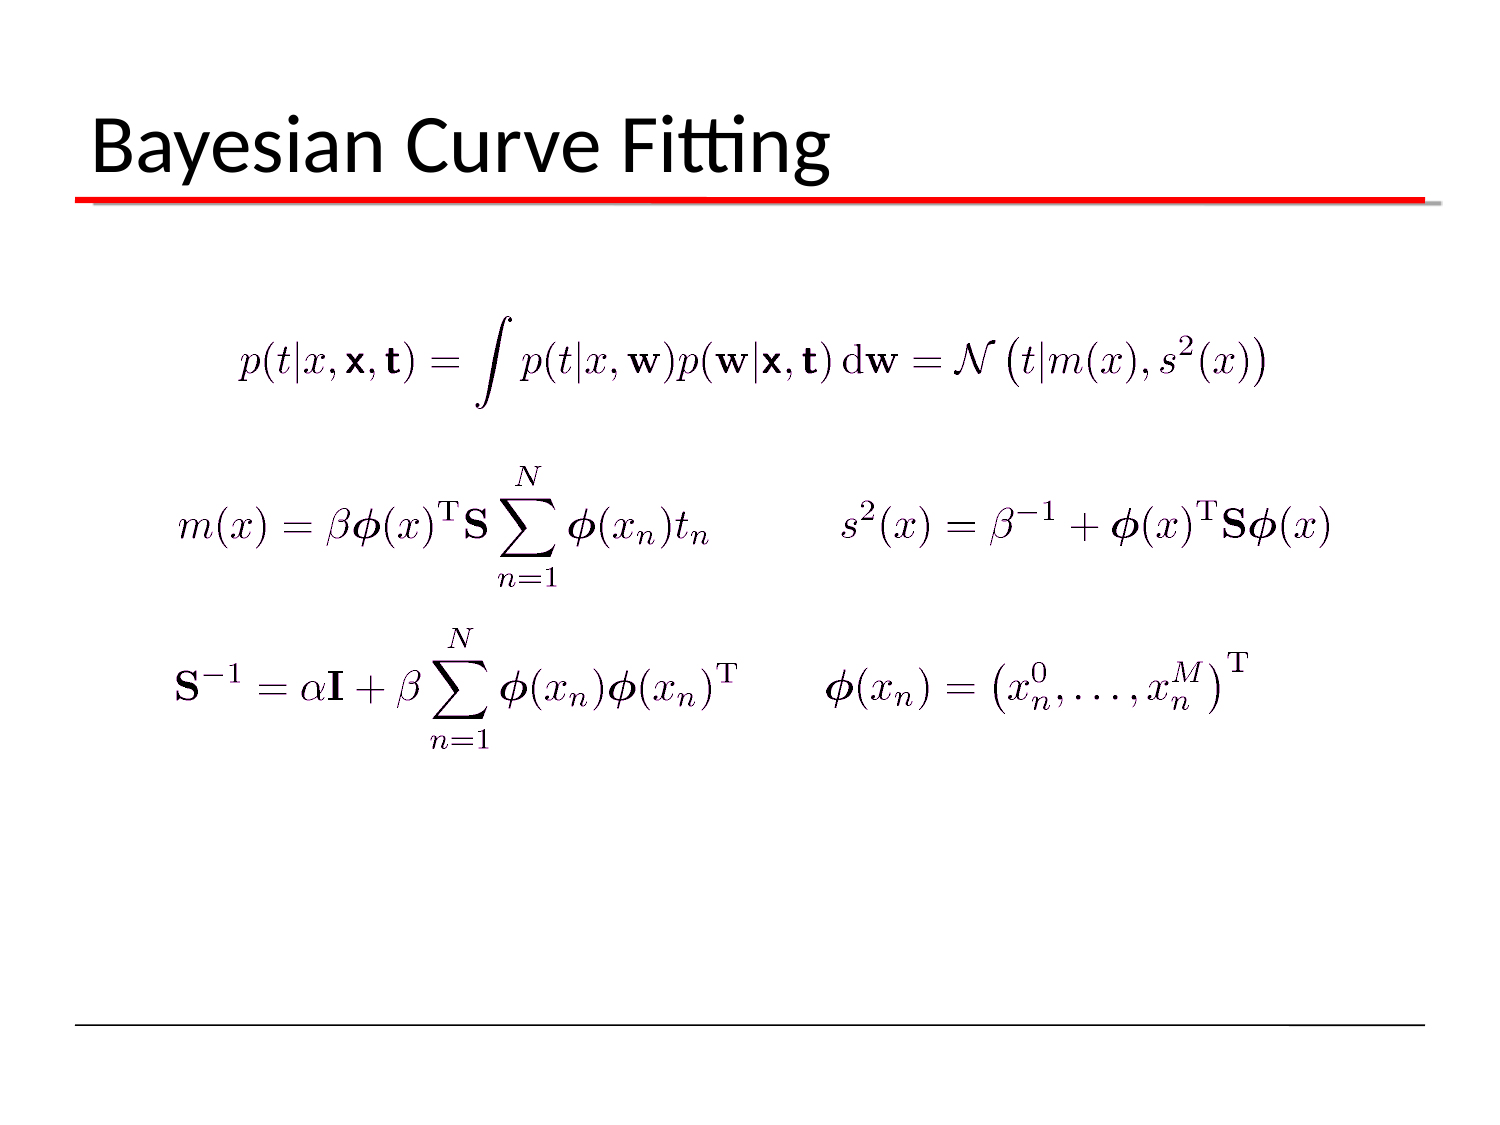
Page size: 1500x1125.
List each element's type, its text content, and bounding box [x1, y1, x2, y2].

picture [235, 312, 1265, 413]
picture [174, 624, 738, 751]
picture [174, 462, 709, 588]
picture [826, 649, 1252, 717]
picture [837, 496, 1329, 551]
title Bayesian Curve Fitting [75, 45, 1426, 233]
